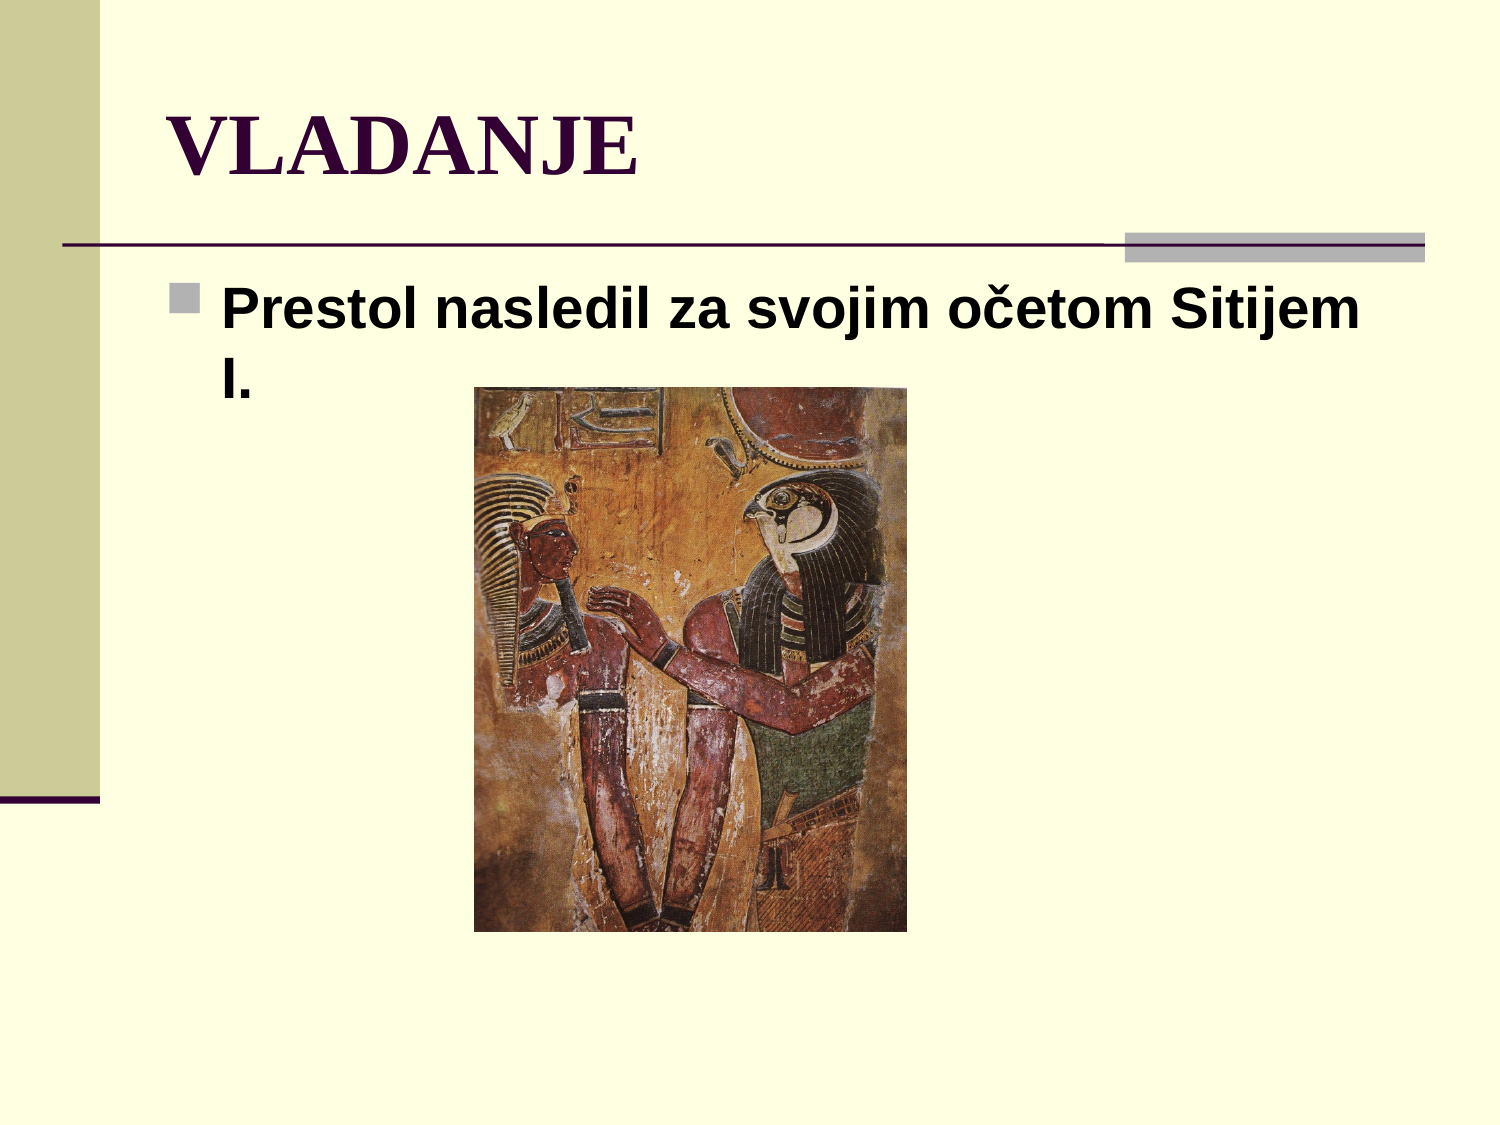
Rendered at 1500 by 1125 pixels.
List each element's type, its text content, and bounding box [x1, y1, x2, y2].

list Prestol nasledil za svojim očetom Sitijem I. [150, 262, 1425, 1006]
picture [474, 387, 907, 932]
title VLADANJE [150, 45, 1425, 234]
